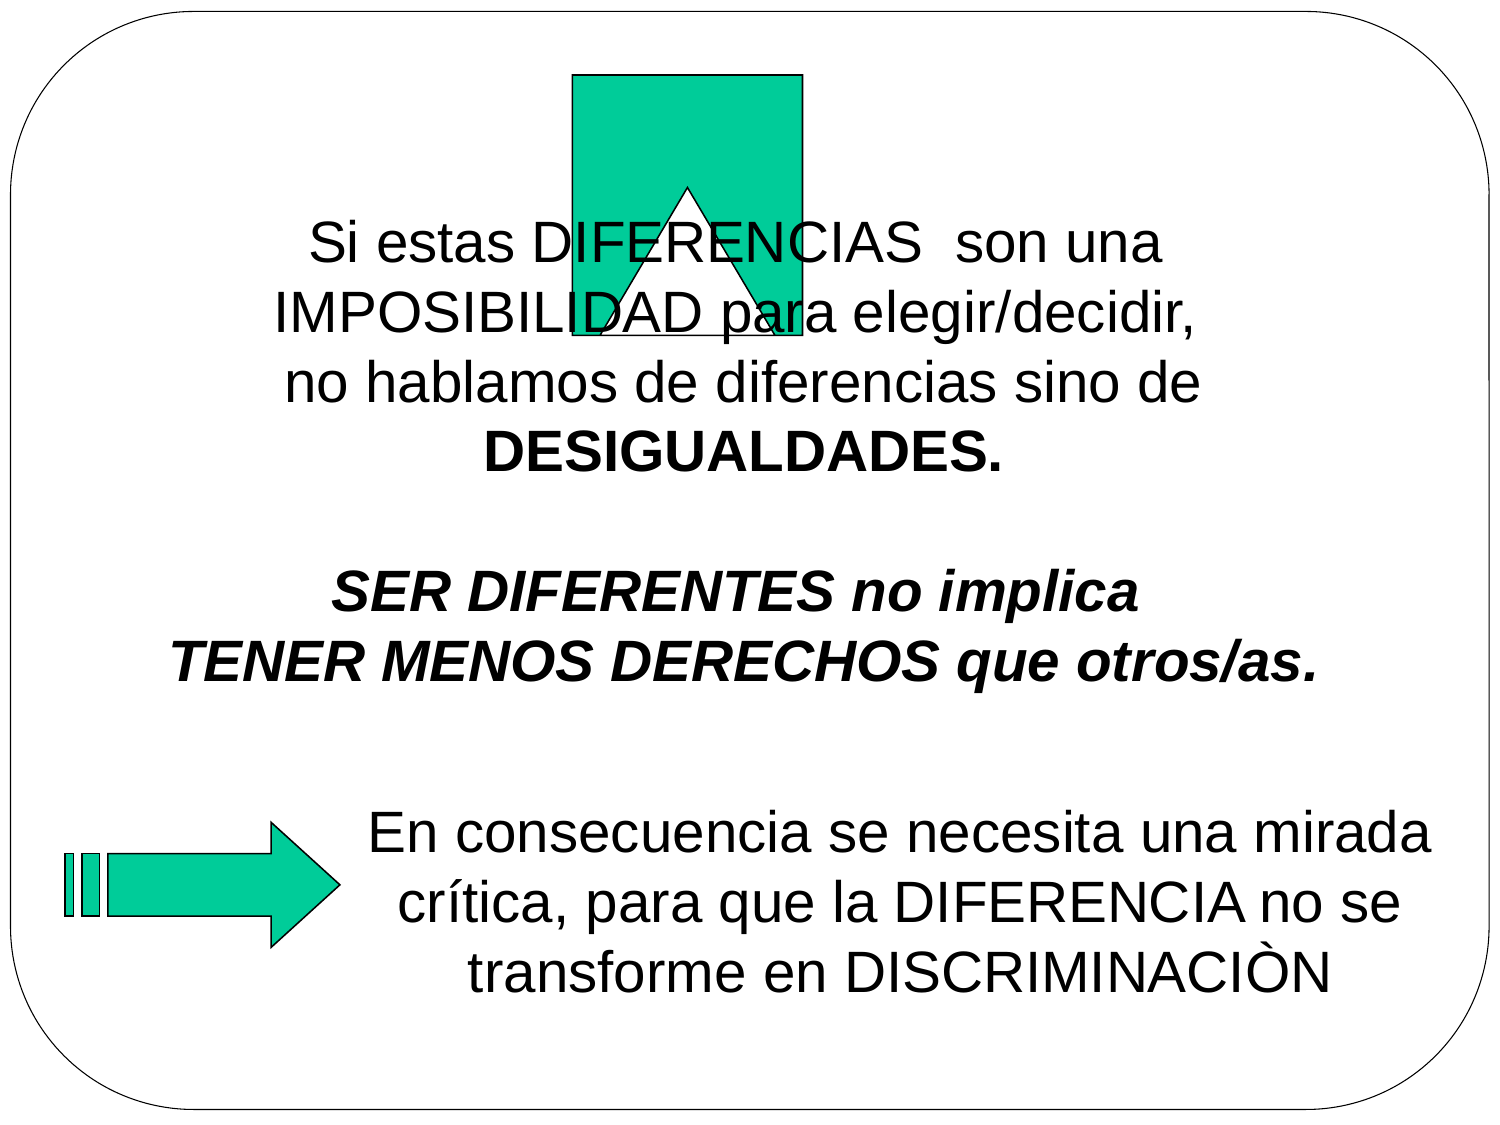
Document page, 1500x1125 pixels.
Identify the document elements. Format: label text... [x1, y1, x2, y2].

text_box Si estas DIFERENCIAS son una IMPOSIBILIDAD para elegir/decidir, no hablamos de diferencias sino de DESIGUALDADES. SER DIFERENTES no implica TENER MENOS DERECHOS que otros/as. [41, 196, 1447, 701]
text_box En consecuencia se necesita una mirada crítica, para que la DIFERENCIA no se transforme en DISCRIMINACIÒN [348, 786, 1453, 1013]
